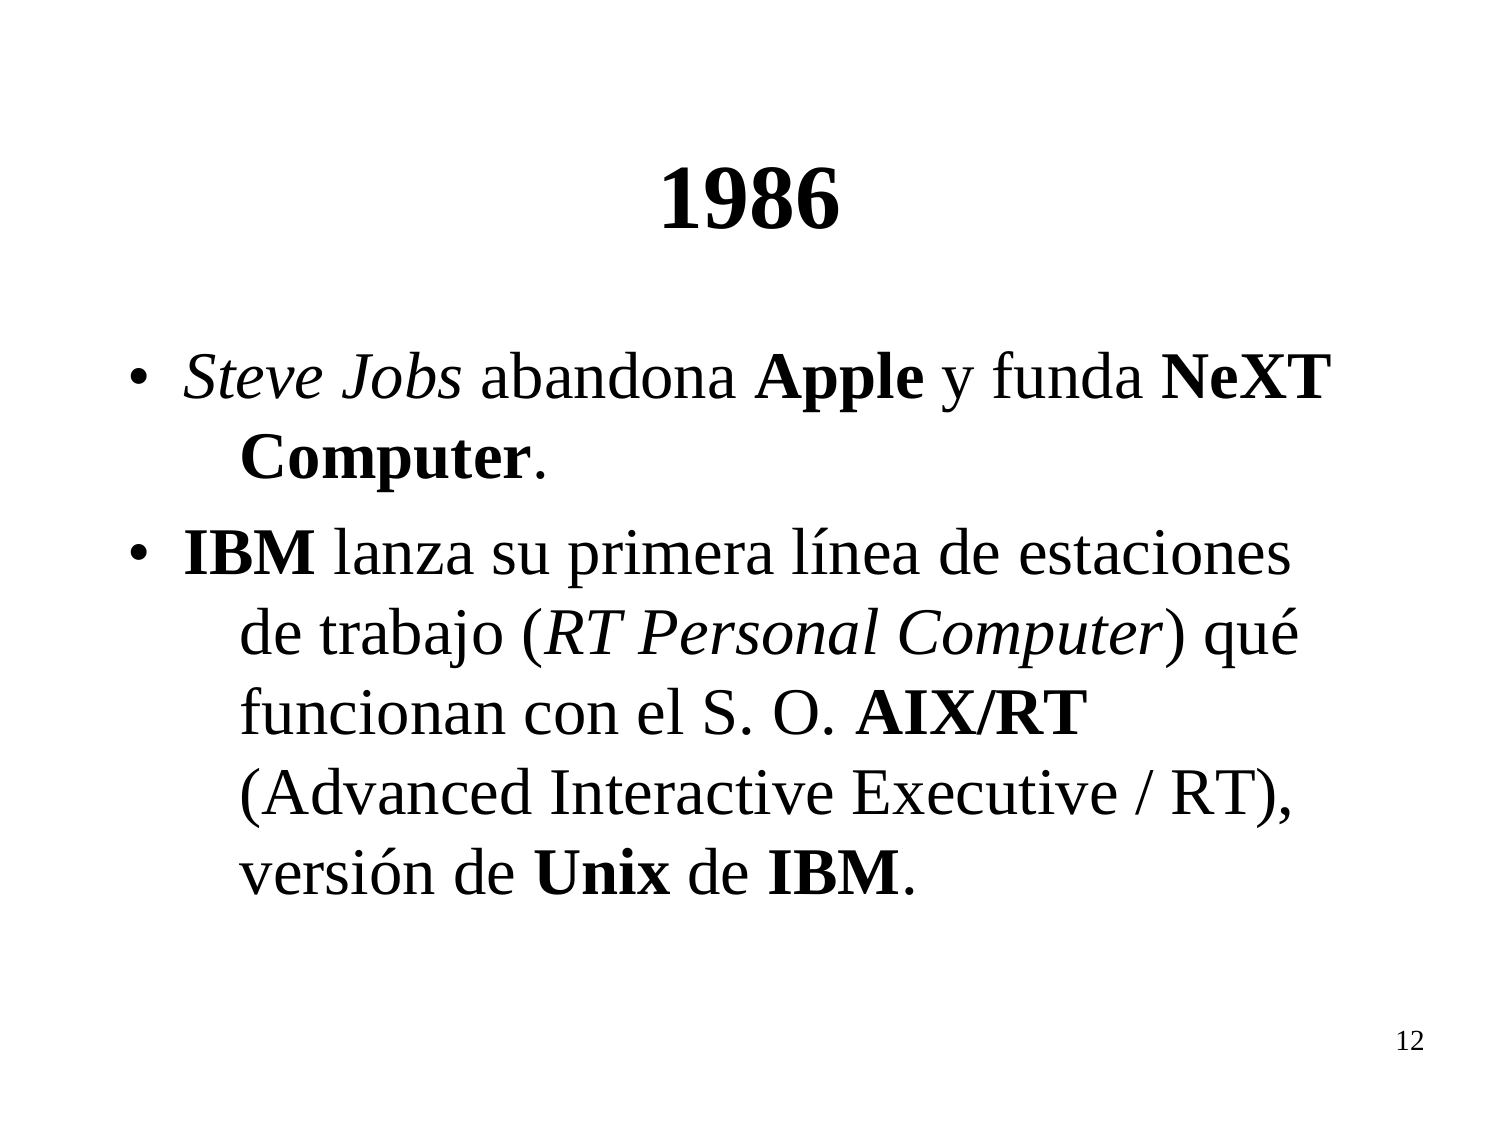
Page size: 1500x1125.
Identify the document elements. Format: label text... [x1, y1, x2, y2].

list Steve Jobs abandona Apple y funda NeXT Computer. IBM lanza su primera línea de estaciones de trabajo (RT Personal Computer) qué funcionan con el S. O. AIX/RT (Advanced Interactive Executive / RT), versión de Unix de IBM. [112, 324, 1388, 1000]
title 1986 [112, 99, 1388, 288]
